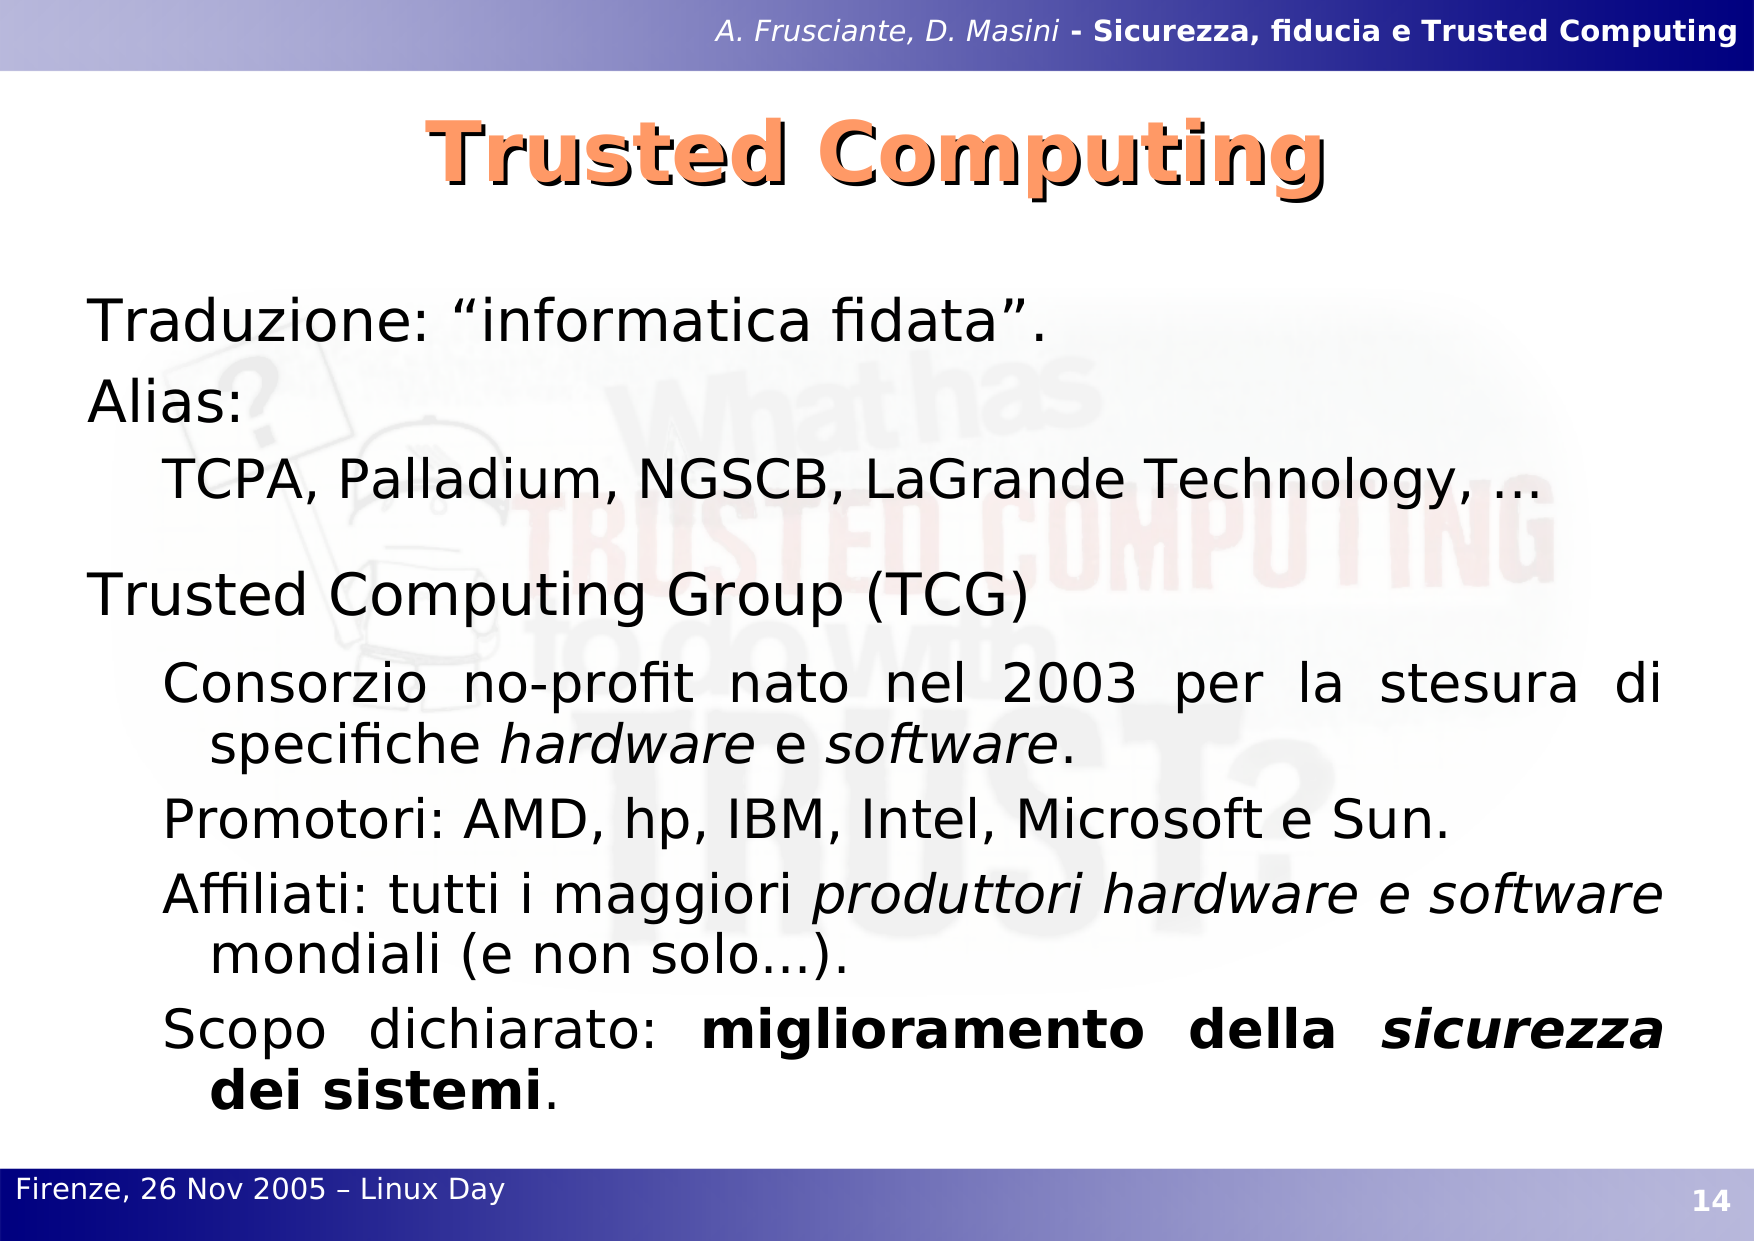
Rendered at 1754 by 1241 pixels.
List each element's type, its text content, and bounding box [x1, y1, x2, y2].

title Trusted Computing [87, 49, 1667, 257]
list Traduzione: “informatica fidata”. Alias: TCPA, Palladium, NGSCB, LaGrande Technology, ... Trusted Computing Group (TCG) Consorzio no-profit nato nel 2003 per la stesura di specifiche hardware e software. Promotori: AMD, hp, IBM, Intel, Microsoft e Sun. Affiliati: tutti i maggiori produttori hardware e software mondiali (e non solo...). Scopo dichiarato: miglioramento della sicurezza dei sistemi. [87, 289, 1667, 1158]
picture [0, 0, 1754, 1241]
text_box A. Frusciante, D. Masini - Sicurezza, fiducia e Trusted Computing [602, 7, 1754, 63]
text_box Firenze, 26 Nov 2005 – Linux Day [0, 1175, 763, 1234]
text_box <numero> [1641, 1185, 1732, 1223]
